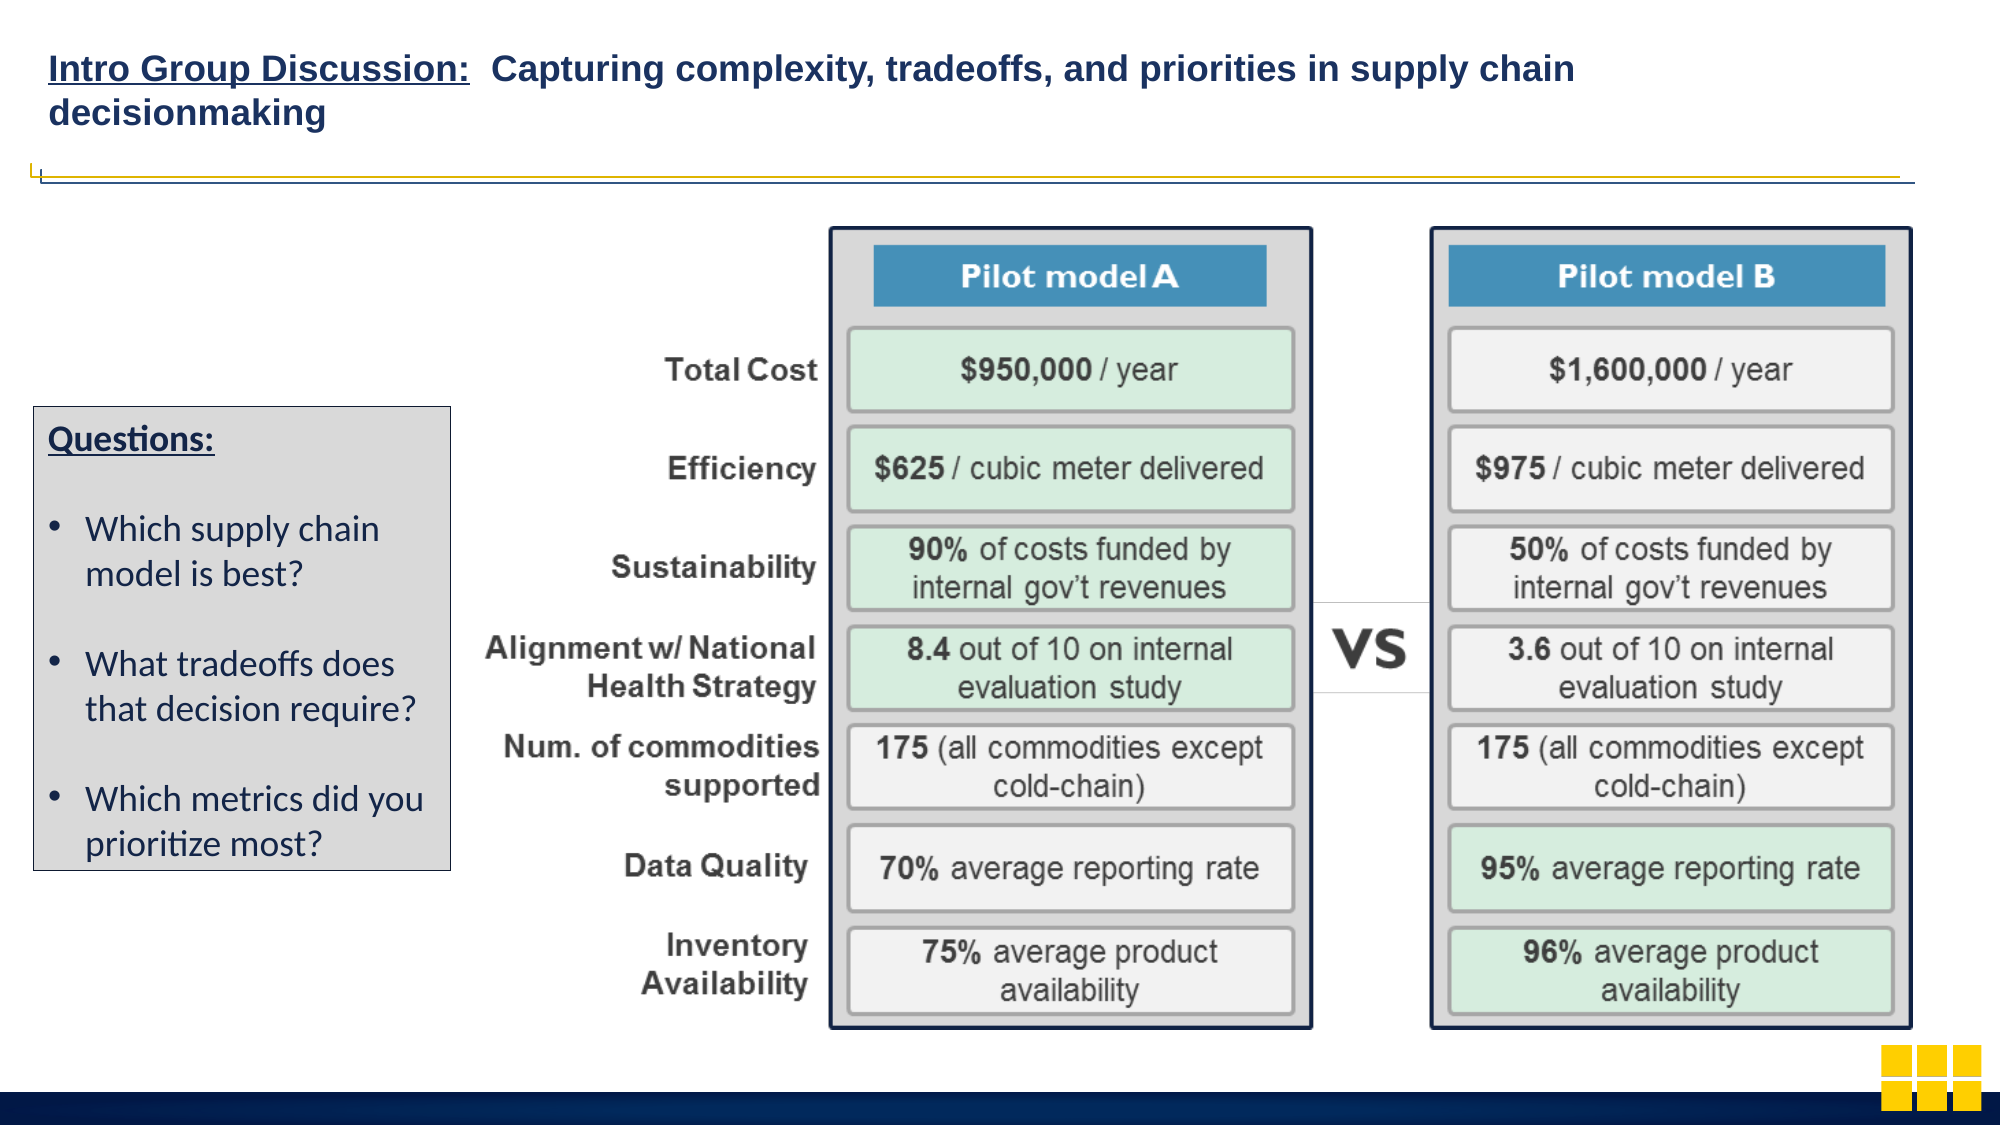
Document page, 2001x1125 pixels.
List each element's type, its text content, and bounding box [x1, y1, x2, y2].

title Intro Group Discussion: Capturing complexity, tradeoffs, and priorities in supply chain decisionmaking [33, 36, 1834, 142]
picture [0, 1092, 2000, 1125]
text_box Questions: Which supply chain model is best? What tradeoffs does that decision require? Which metrics did you prioritize most? [33, 406, 451, 871]
picture [451, 226, 1913, 1030]
